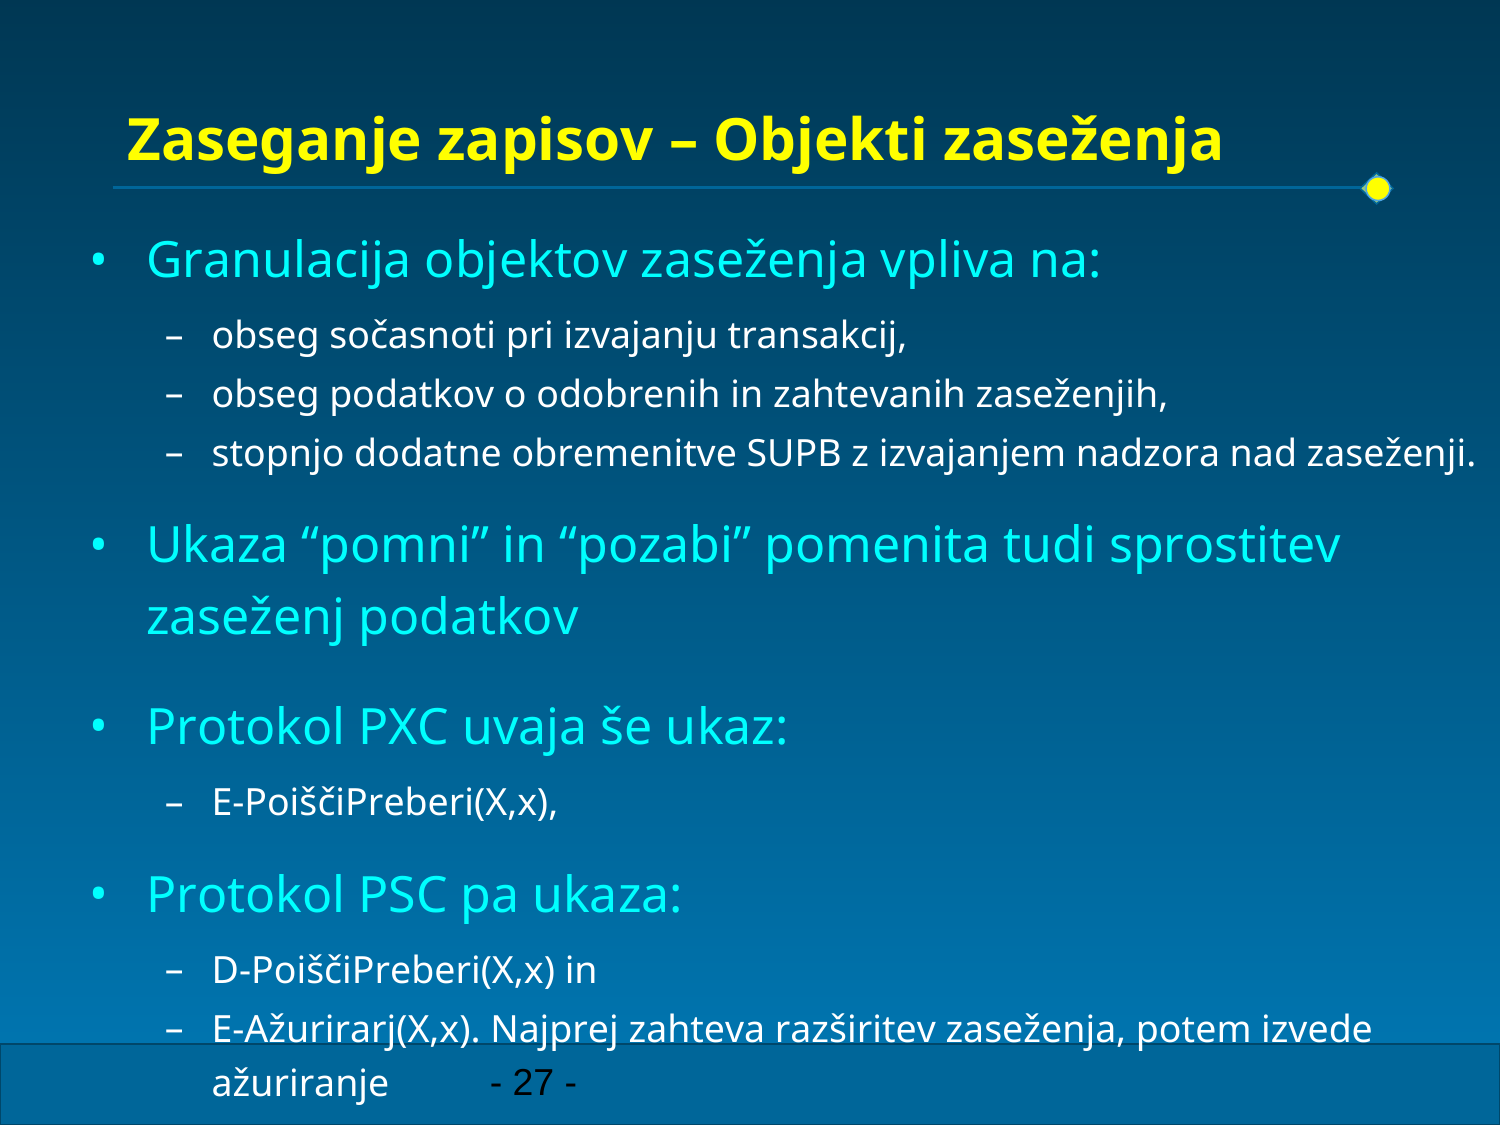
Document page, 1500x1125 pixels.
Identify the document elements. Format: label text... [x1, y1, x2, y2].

list Granulacija objektov zaseženja vpliva na: obseg sočasnoti pri izvajanju transakcij, obseg podatkov o odobrenih in zahtevanih zaseženjih, stopnjo dodatne obremenitve SUPB z izvajanjem nadzora nad zaseženji. Ukaza “pomni” in “pozabi” pomenita tudi sprostitev zaseženj podatkov Protokol PXC uvaja še ukaz: E-PoiščiPreberi(X,x), Protokol PSC pa ukaza: D-PoiščiPreberi(X,x) in E-Ažurirarj(X,x). Najprej zahteva razširitev zaseženja, potem izvede ažuriranje [75, 207, 1500, 986]
title Zaseganje zapisov – Objekti zaseženja [112, 94, 1388, 181]
